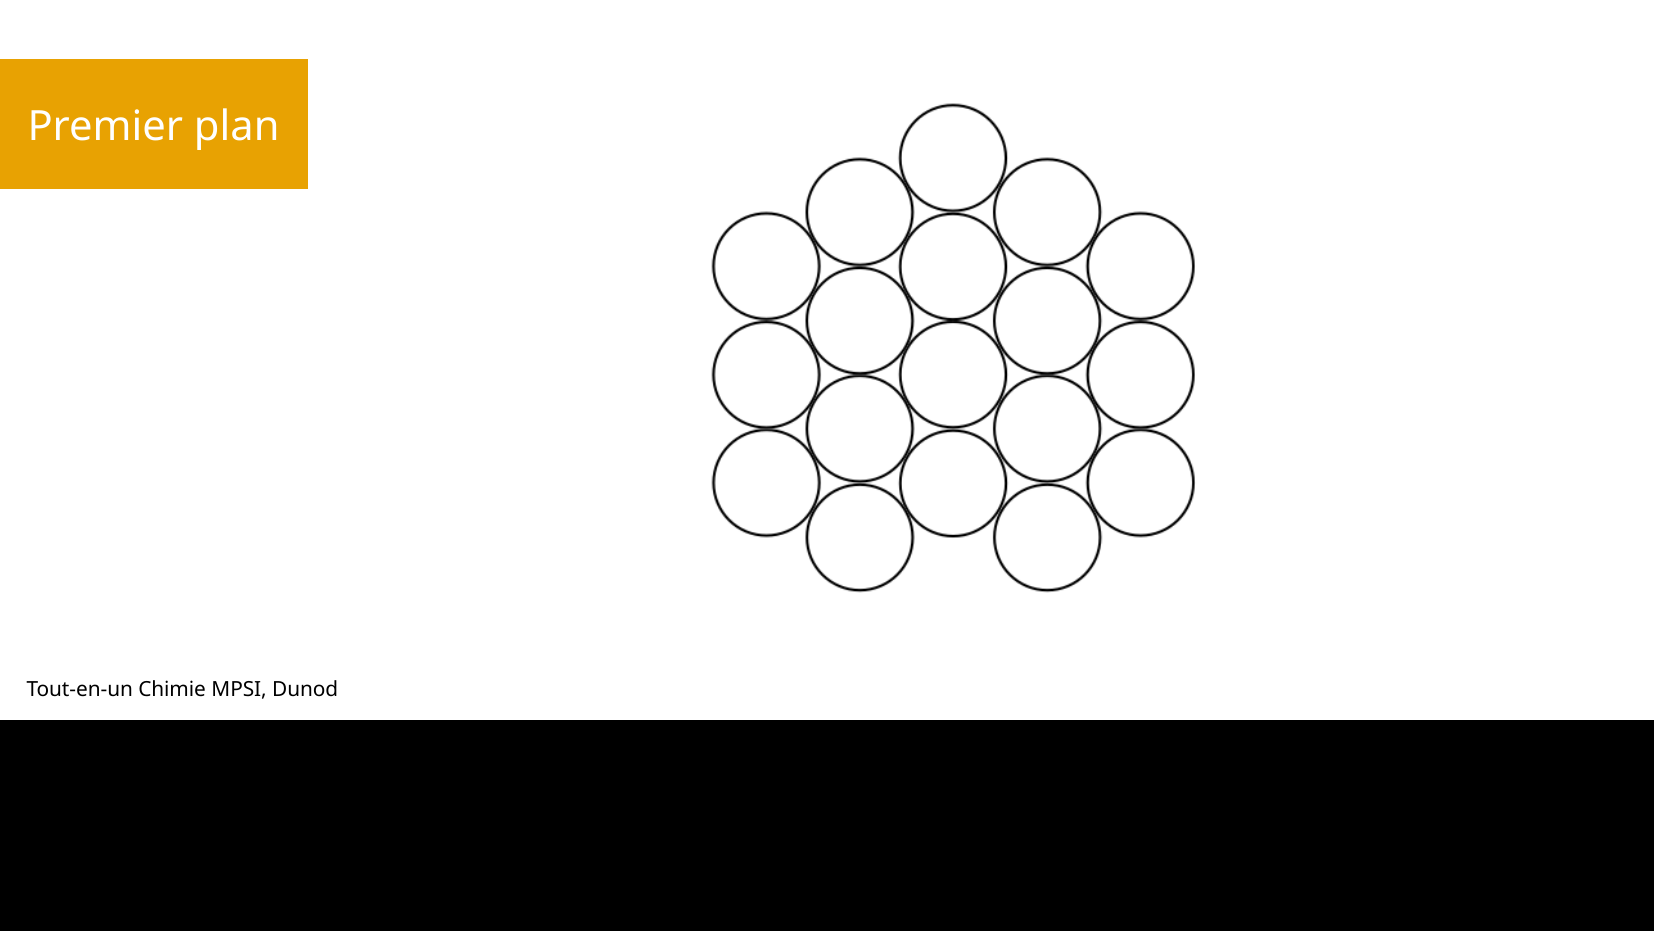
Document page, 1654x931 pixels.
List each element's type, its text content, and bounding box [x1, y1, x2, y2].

picture [649, 82, 1250, 603]
text_box Tout-en-un Chimie MPSI, Dunod [11, 667, 332, 709]
text_box [0, 720, 1654, 931]
text_box Premier plan [0, 59, 308, 189]
